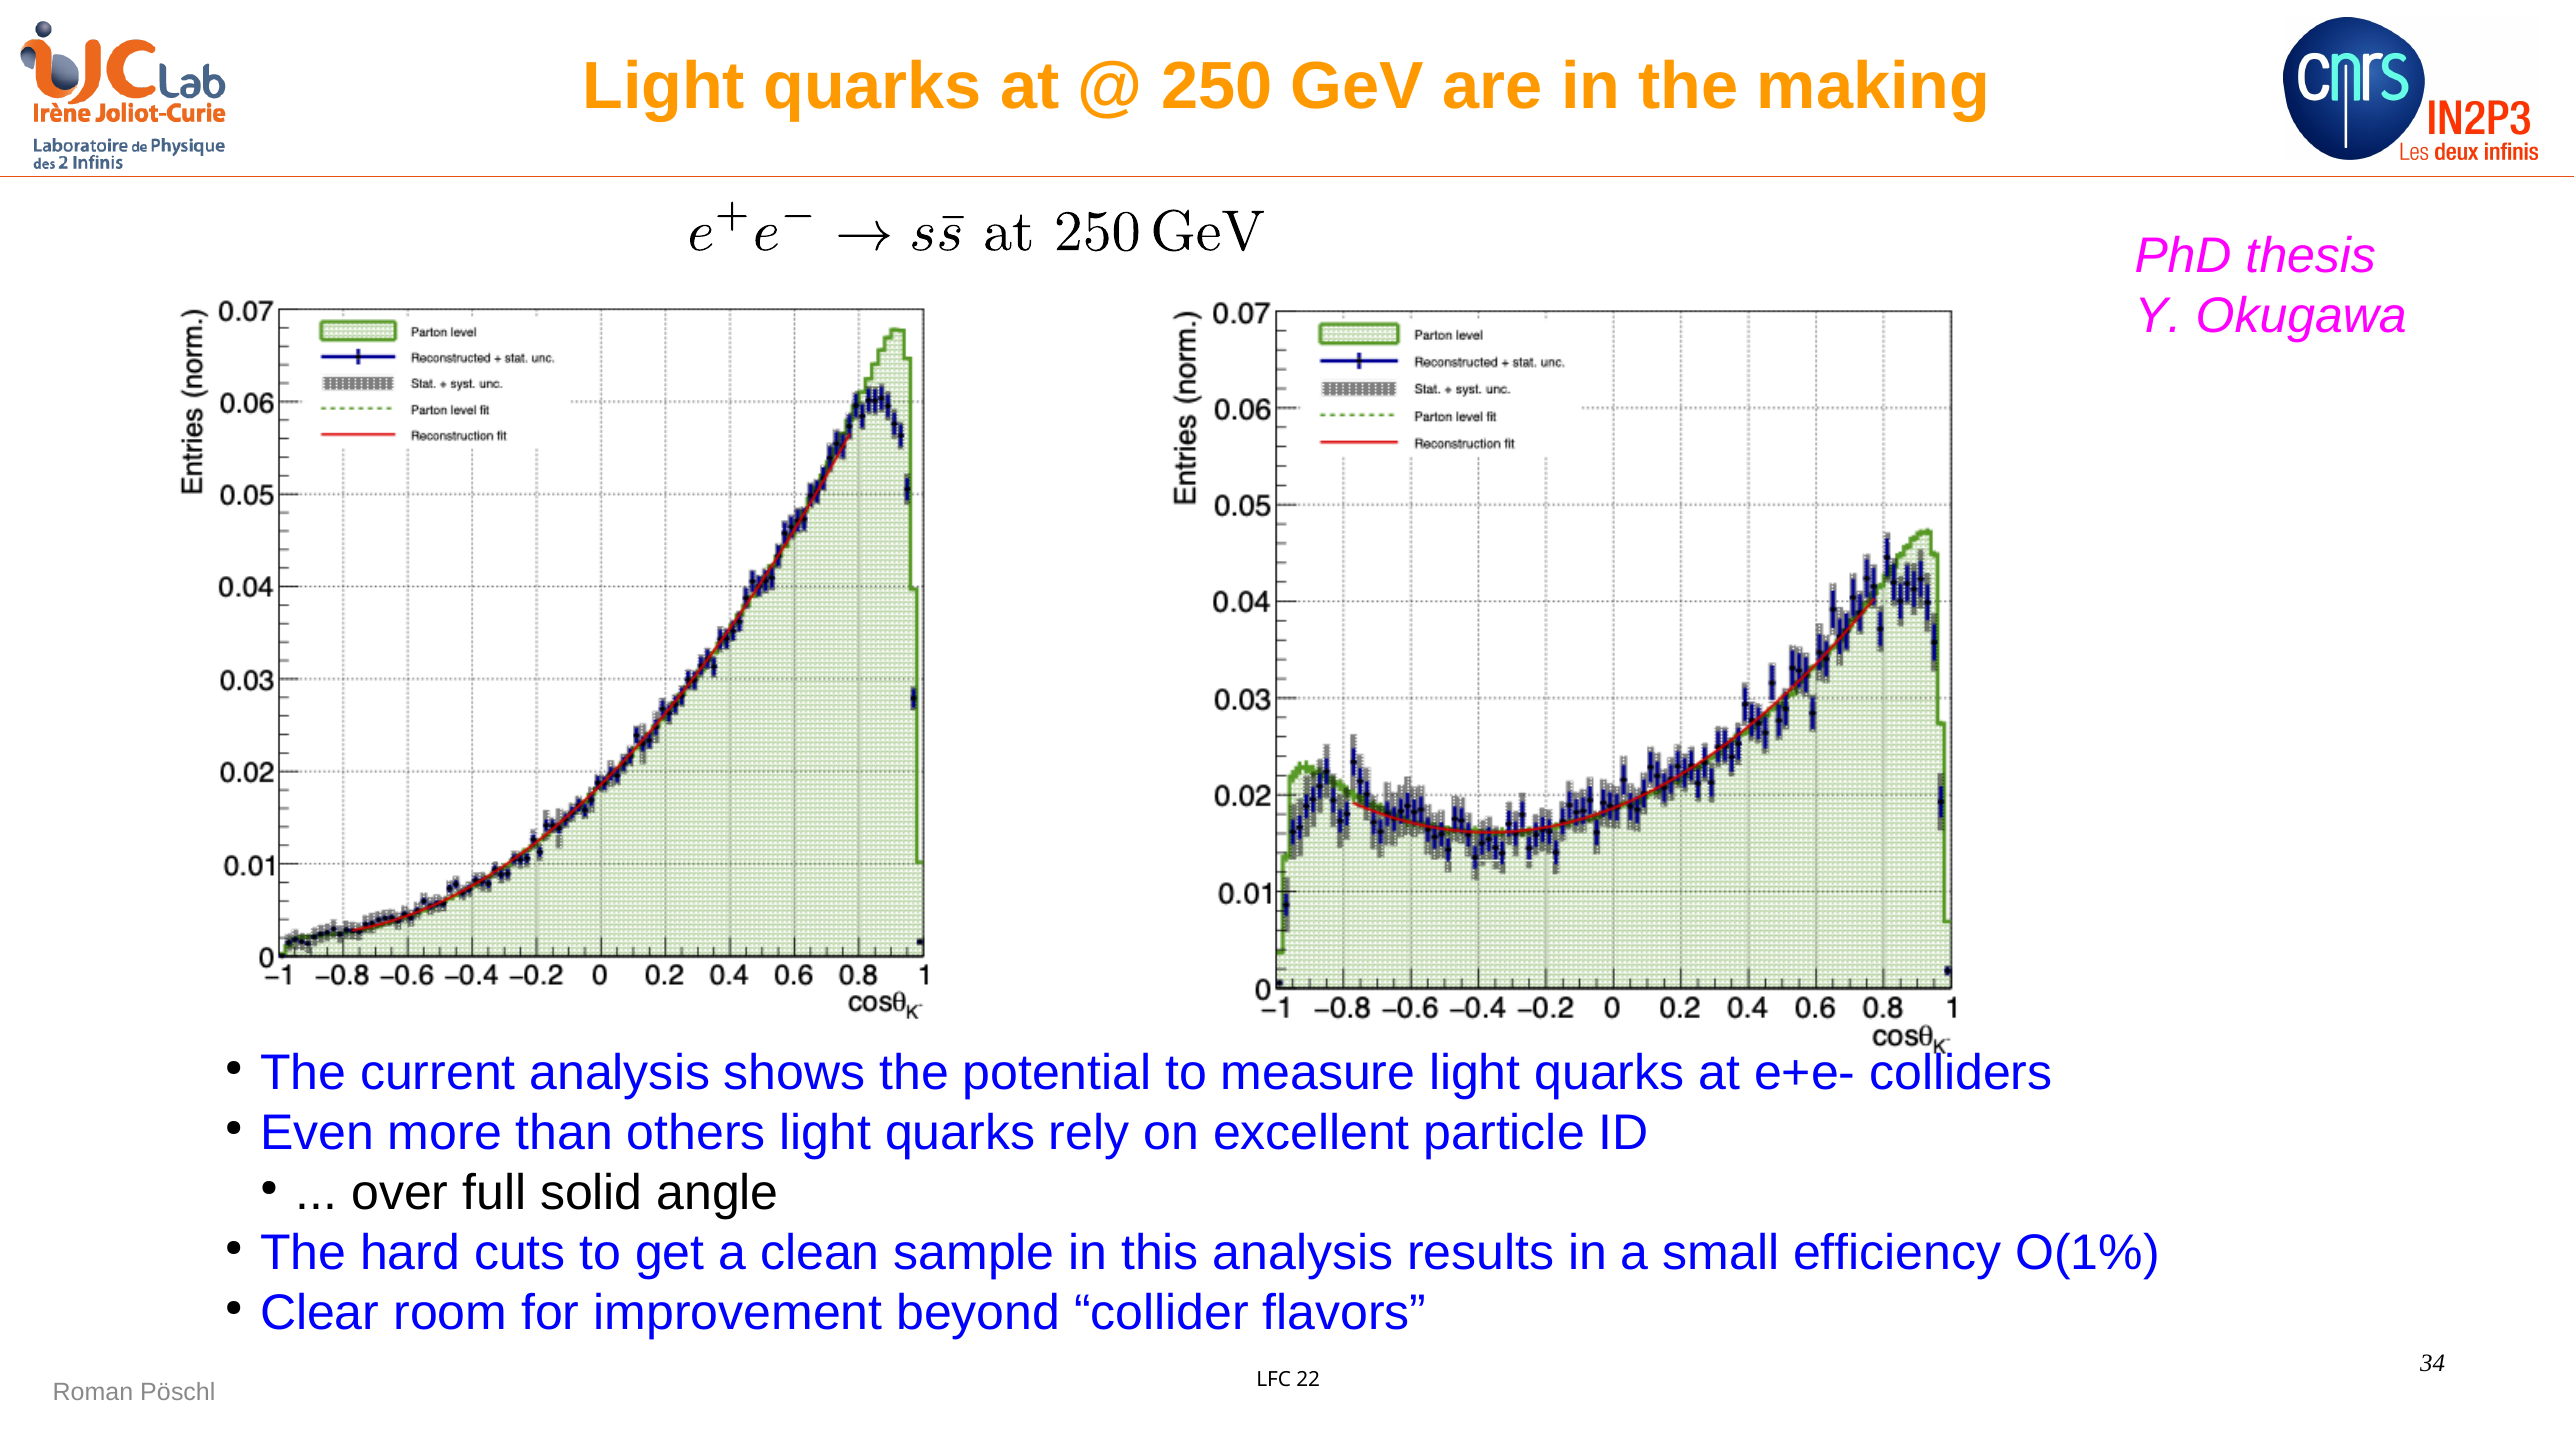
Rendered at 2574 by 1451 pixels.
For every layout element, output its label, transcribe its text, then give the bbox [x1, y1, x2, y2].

text_box [690, 201, 1264, 252]
text_box The current analysis shows the potential to measure light quarks at e+e- colliders Even more than others light quarks rely on excellent particle ID ... over full solid angle The hard cuts to get a clean sample in this analysis results in a small efficiency O(1%) Clear room for improvement beyond “collider flavors” [210, 1032, 2177, 1451]
picture [4, 6, 241, 184]
text_box PhD thesis Y. Okugawa [2119, 215, 2550, 454]
picture [2283, 17, 2538, 160]
picture [129, 223, 1012, 1086]
picture [1119, 221, 2044, 1032]
title Light quarks at @ 250 GeV are in the making [128, 20, 2446, 151]
